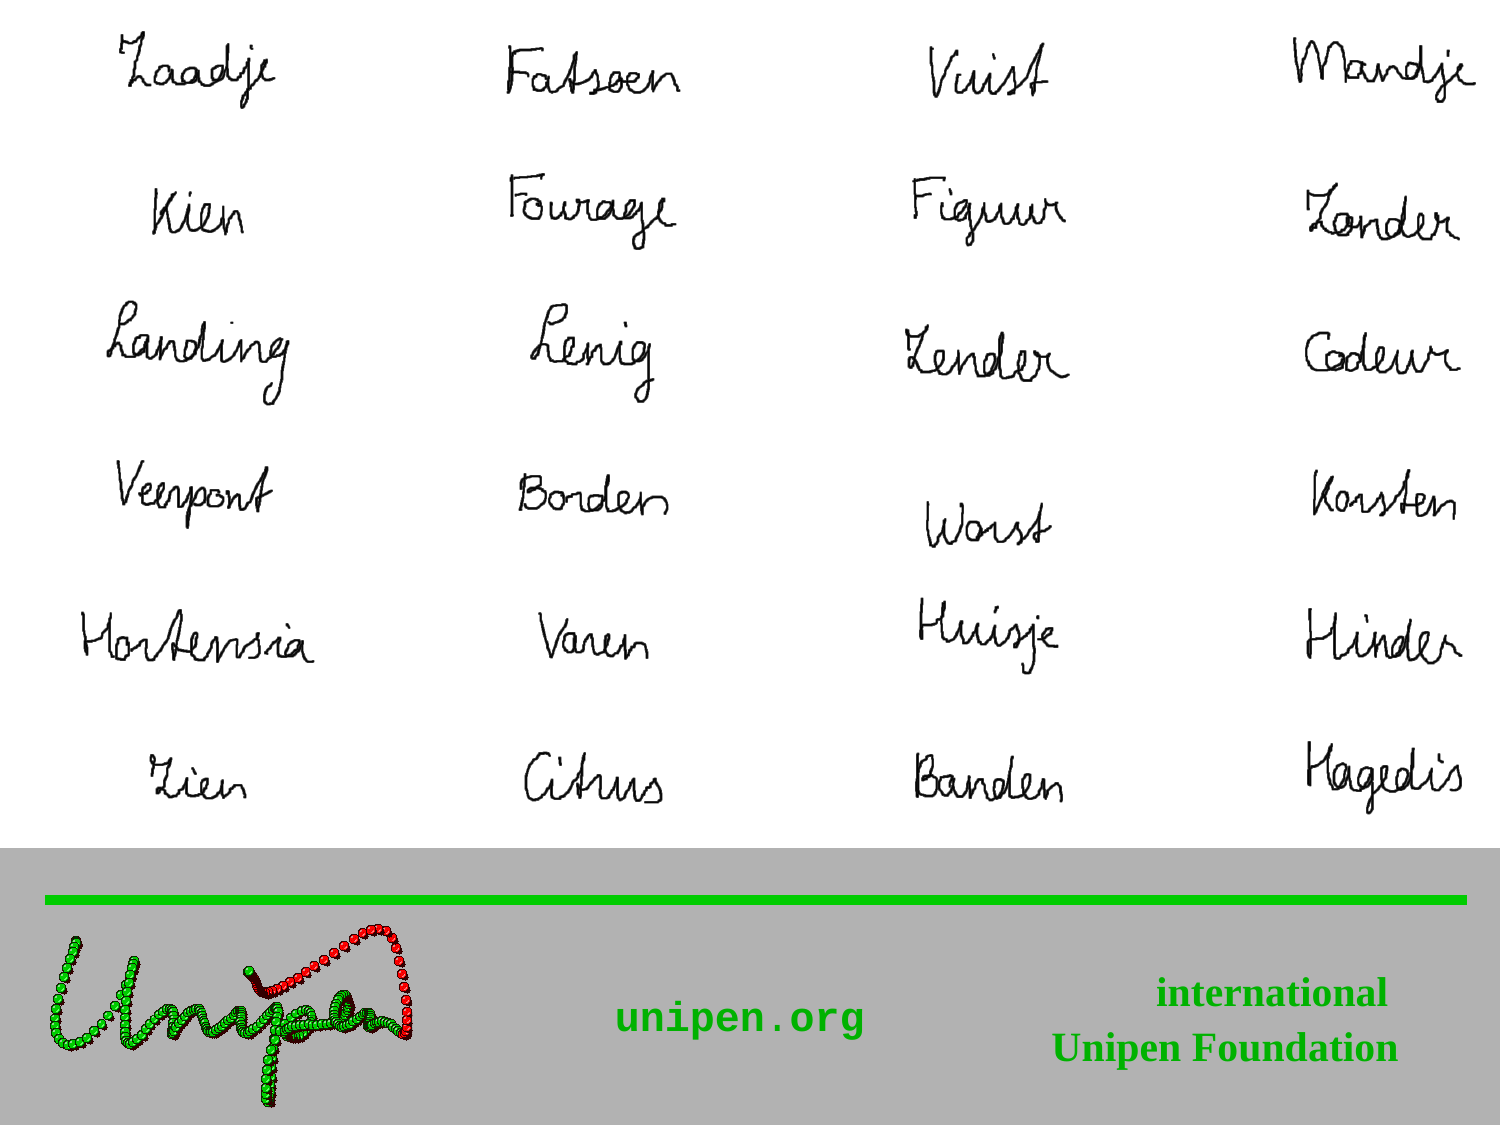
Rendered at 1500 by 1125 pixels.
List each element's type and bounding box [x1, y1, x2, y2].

picture [50, 924, 413, 1108]
picture [0, 0, 1500, 848]
